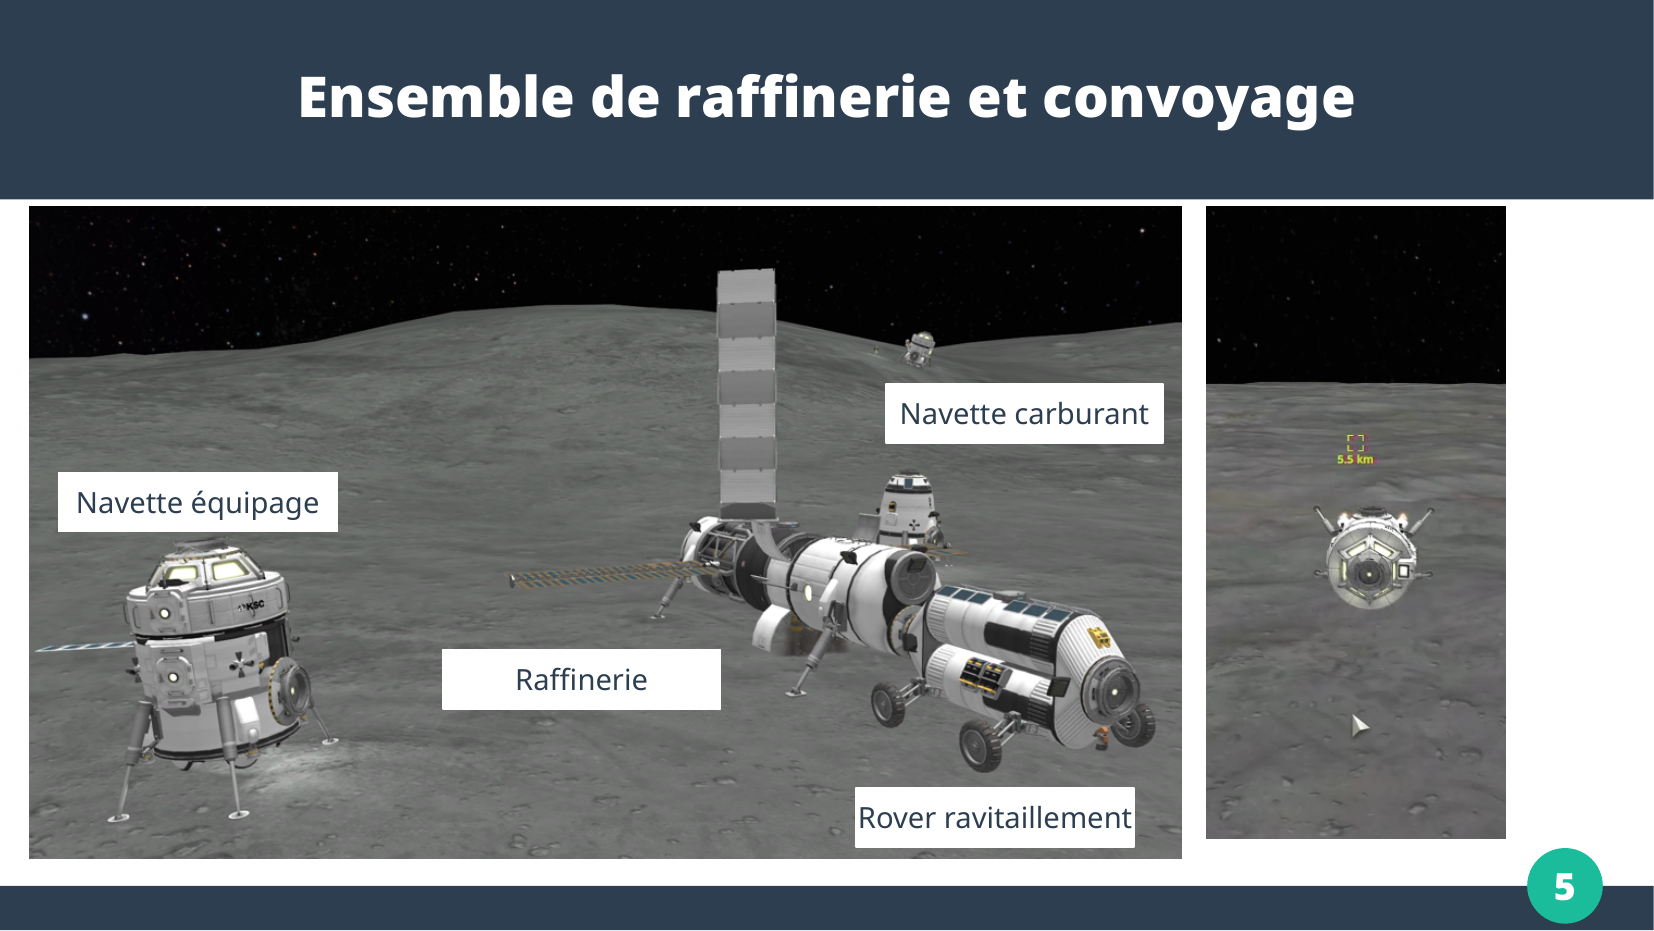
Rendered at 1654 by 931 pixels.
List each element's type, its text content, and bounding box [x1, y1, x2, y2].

picture [1206, 206, 1506, 839]
picture [29, 206, 1182, 859]
title Ensemble de raffinerie et convoyage [59, 37, 1595, 156]
text_box Raffinerie [442, 649, 721, 709]
text_box Navette équipage [59, 472, 337, 532]
text_box Navette carburant [885, 383, 1164, 443]
text_box Rover ravitaillement [856, 787, 1134, 847]
